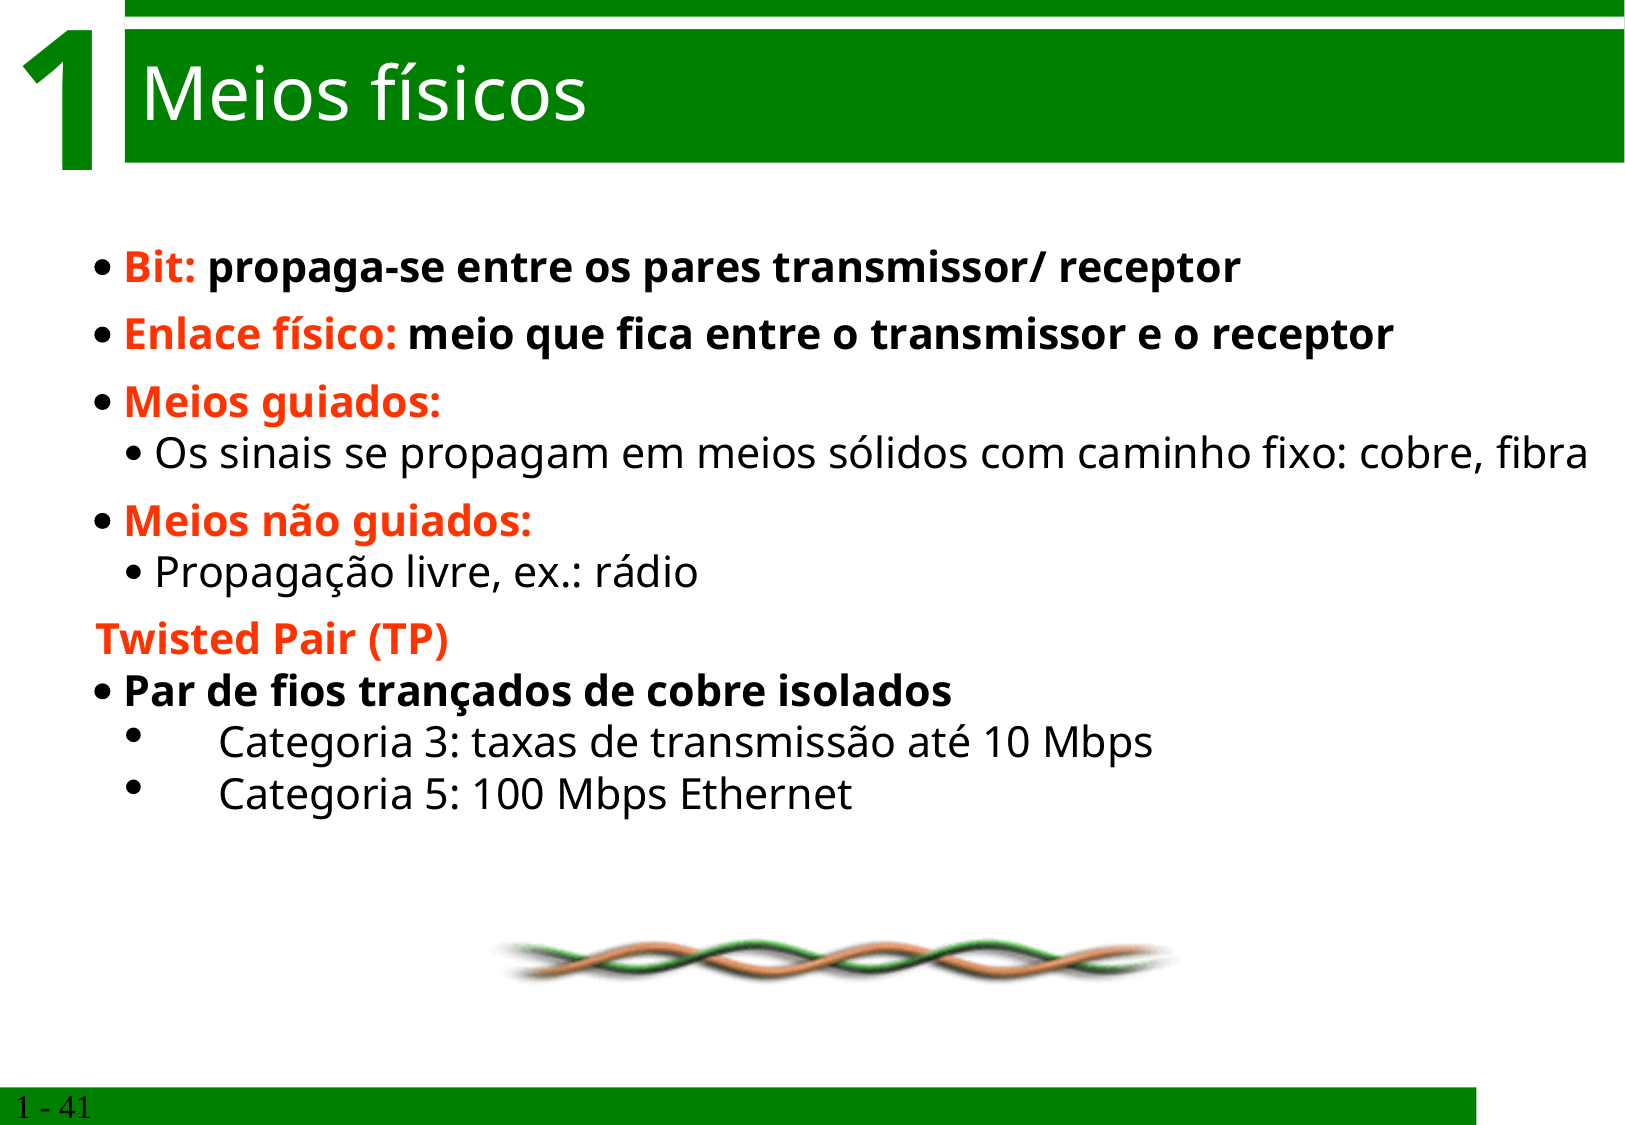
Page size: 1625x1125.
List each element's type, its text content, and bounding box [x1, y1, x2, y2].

list  Bit: propaga-se entre os pares transmissor/ receptor  Enlace físico: meio que fica entre o transmissor e o receptor  Meios guiados:  Os sinais se propagam em meios sólidos com caminho fixo: cobre, fibra  Meios não guiados:  Propagação livre, ex.: rádio Twisted Pair (TP)  Par de fios trançados de cobre isolados Categoria 3: taxas de transmissão até 10 Mbps Categoria 5: 100 Mbps Ethernet [80, 231, 1625, 838]
text_box Meios físicos [125, 37, 1625, 138]
picture [469, 928, 1201, 990]
